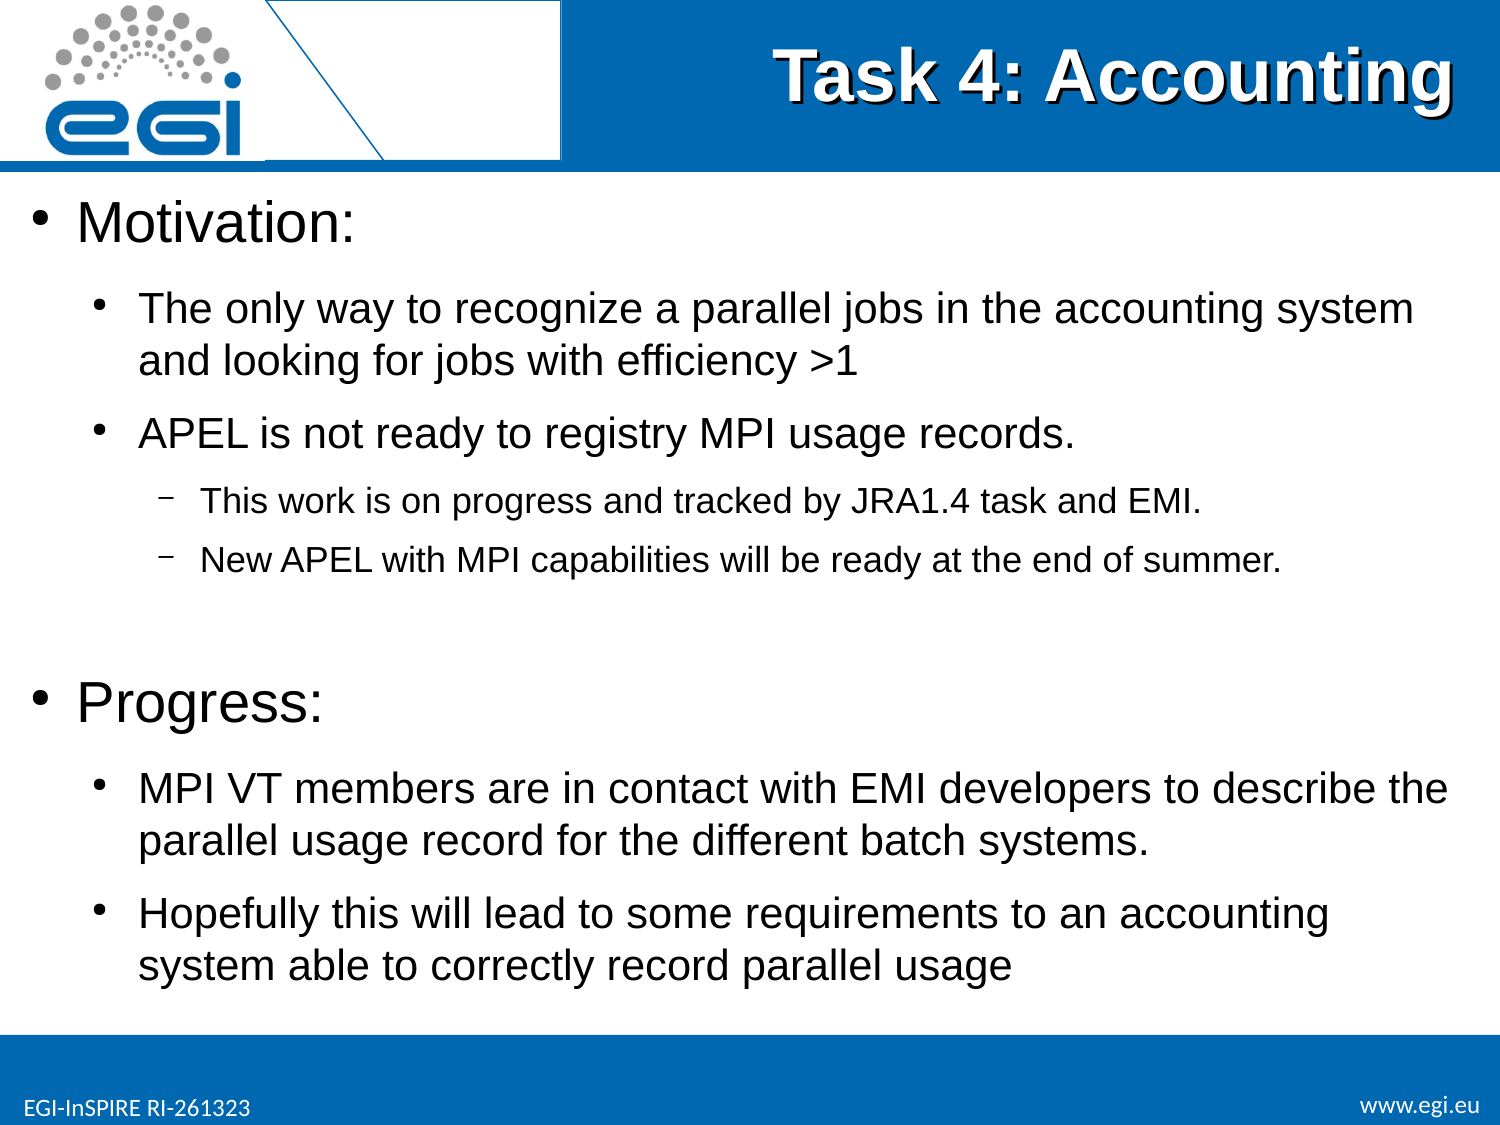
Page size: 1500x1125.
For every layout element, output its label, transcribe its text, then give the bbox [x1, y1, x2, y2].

title Task 4: Accounting [348, 19, 1471, 161]
list Motivation: The only way to recognize a parallel jobs in the accounting system and looking for jobs with efficiency >1 APEL is not ready to registry MPI usage records. This work is on progress and tracked by JRA1.4 task and EMI. New APEL with MPI capabilities will be ready at the end of summer. Progress: MPI VT members are in contact with EMI developers to describe the parallel usage record for the different batch systems. Hopefully this will lead to some requirements to an accounting system able to correctly record parallel usage [0, 177, 1477, 1004]
picture [0, 0, 265, 161]
